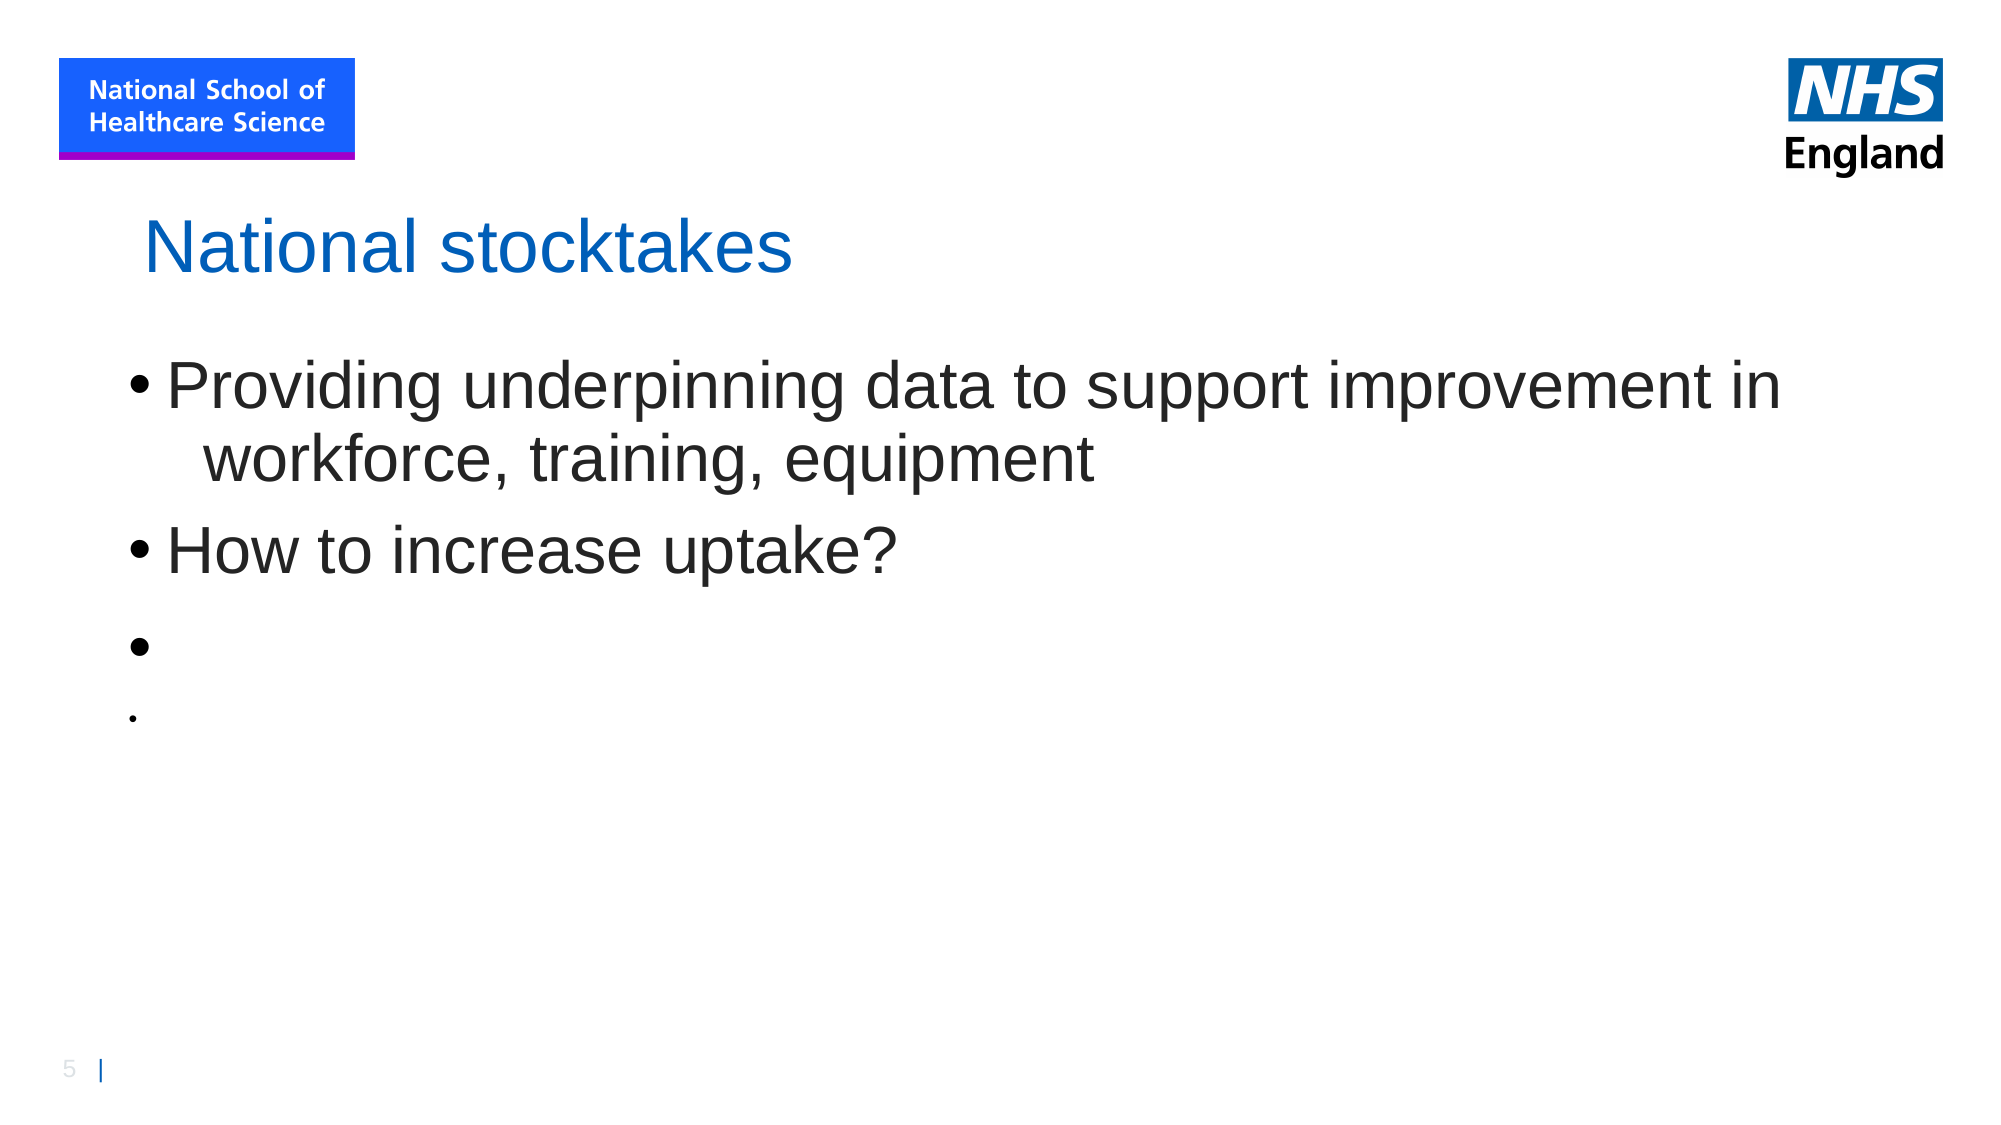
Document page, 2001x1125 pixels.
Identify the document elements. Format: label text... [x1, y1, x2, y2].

title National stocktakes [128, 198, 1875, 299]
list Providing underpinning data to support improvement in workforce, training, equipment How to increase uptake? [128, 351, 1875, 961]
